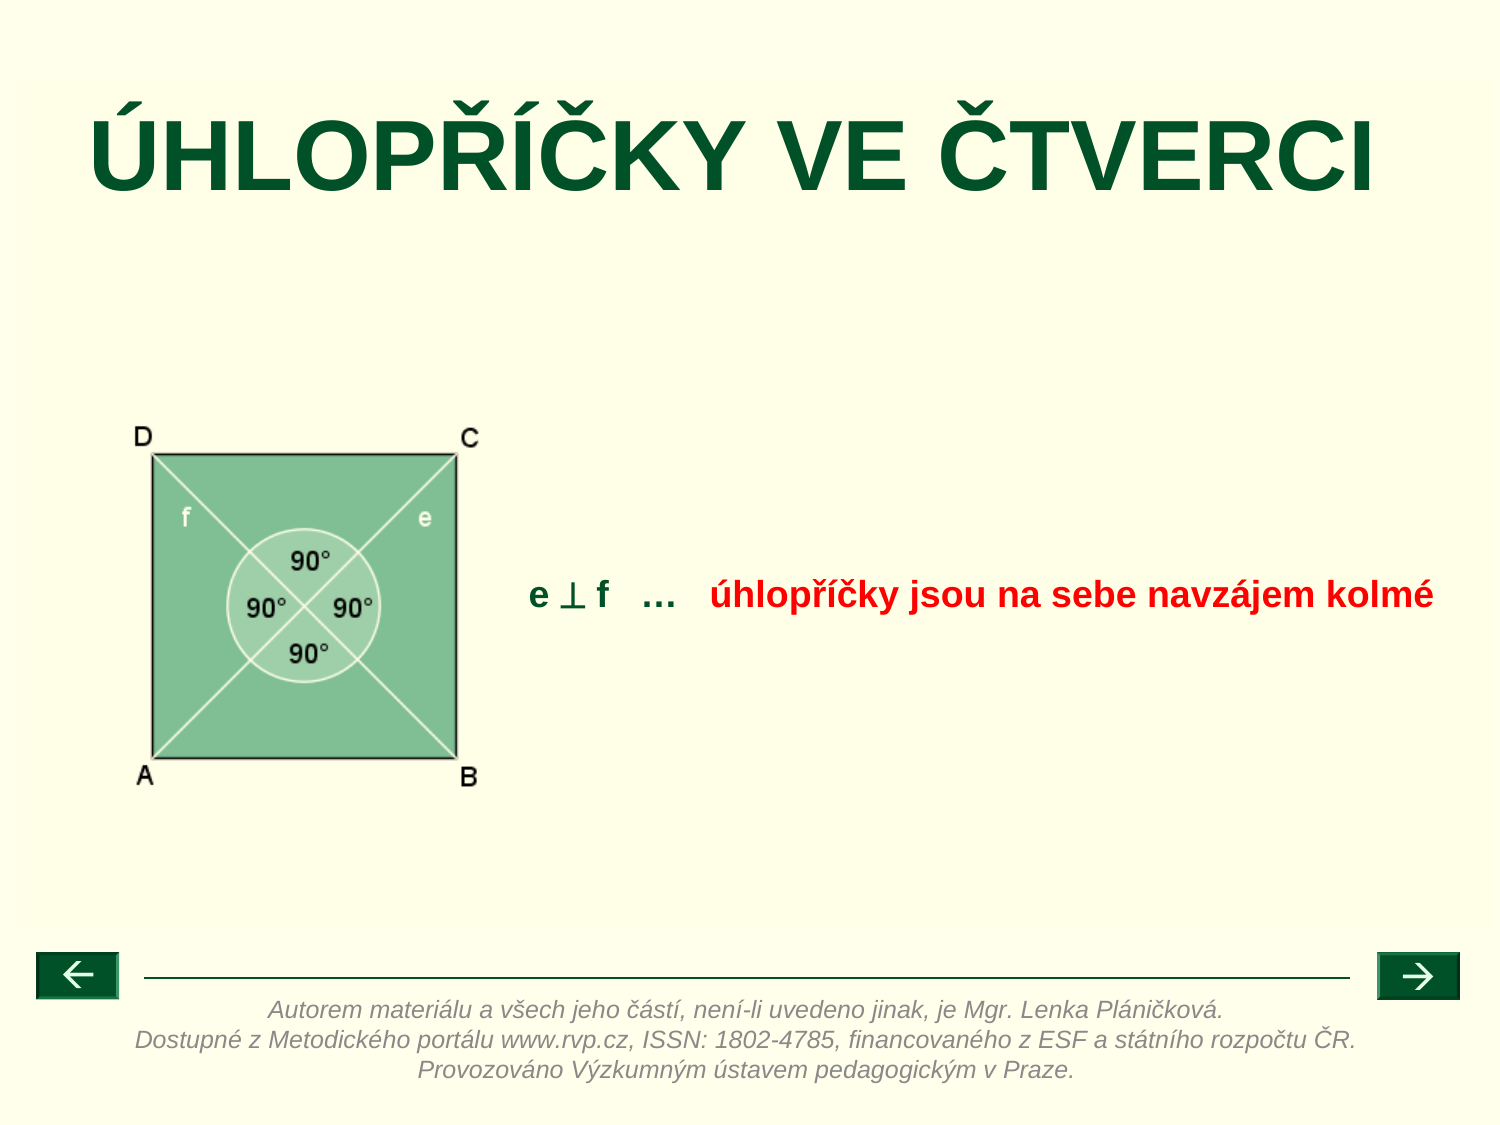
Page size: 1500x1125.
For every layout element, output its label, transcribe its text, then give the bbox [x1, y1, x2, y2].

text_box Autorem materiálu a všech jeho částí, není-li uvedeno jinak, je Mgr. Lenka Pláničková. Dostupné z Metodického portálu www.rvp.cz, ISSN: 1802-4785, financovaného z ESF a státního rozpočtu ČR. Provozováno Výzkumným ústavem pedagogickým v Praze. [40, 997, 1454, 1080]
text_box e  f … úhlopříčky jsou na sebe navzájem kolmé [513, 562, 1465, 623]
text_box  [1381, 956, 1456, 996]
text_box  [40, 956, 116, 996]
picture [17, 80, 1494, 928]
title ÚHLOPŘÍČKY VE ČTVERCI [73, 56, 1424, 245]
